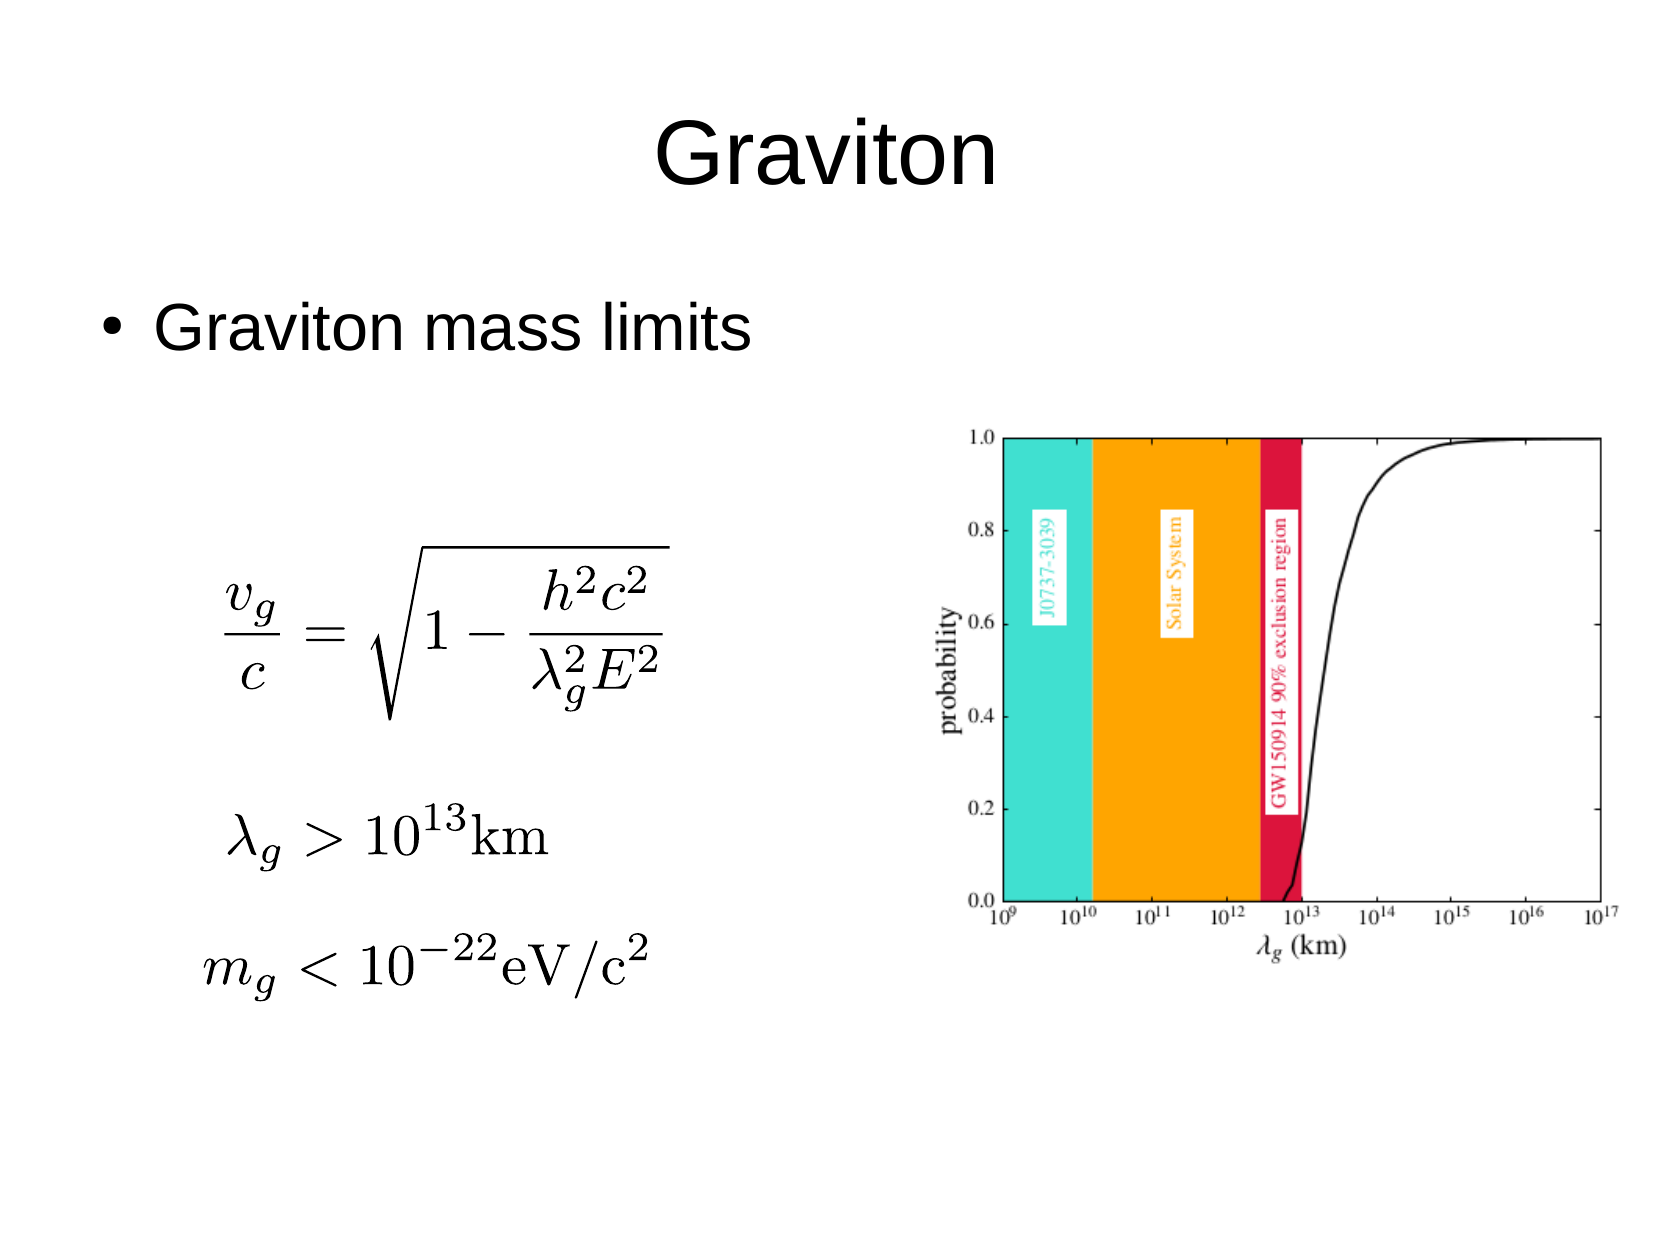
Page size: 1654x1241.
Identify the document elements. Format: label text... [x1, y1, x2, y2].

text_box [224, 803, 550, 872]
list Graviton mass limits [82, 290, 1571, 1010]
text_box [224, 546, 670, 721]
title Graviton [82, 49, 1571, 257]
text_box [201, 933, 650, 1002]
picture [909, 405, 1654, 981]
